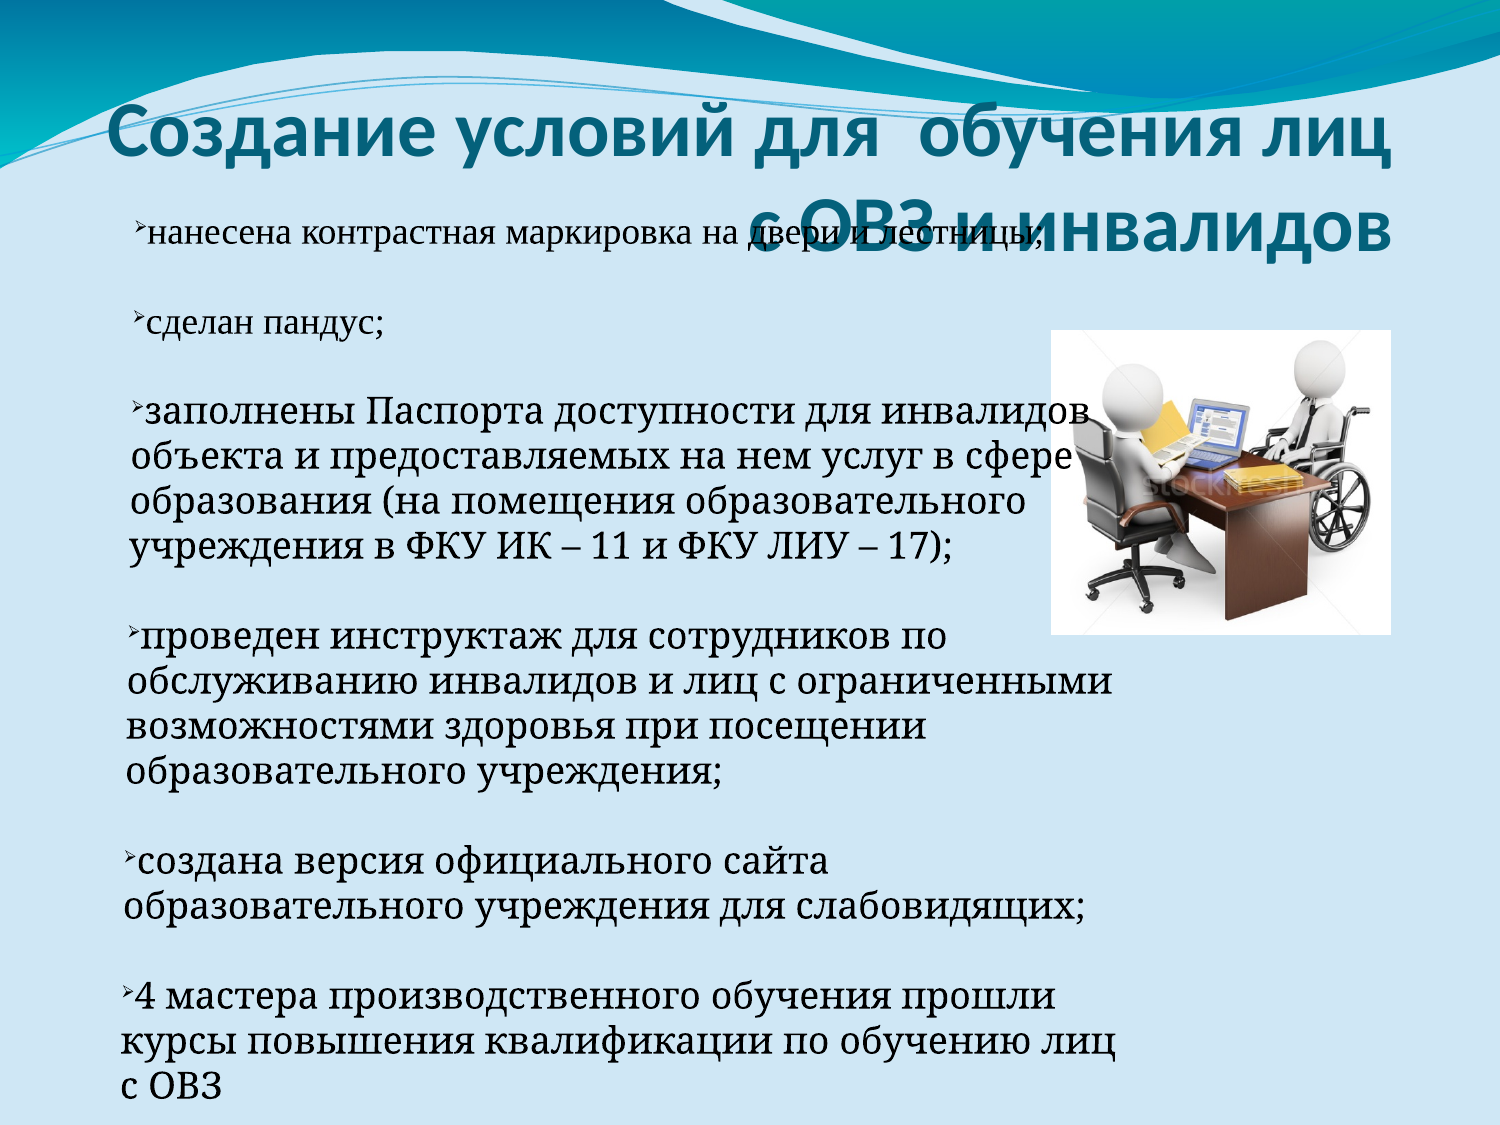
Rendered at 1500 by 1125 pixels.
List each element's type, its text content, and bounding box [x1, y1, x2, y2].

picture [1139, 330, 1391, 635]
text_box нанесена контрастная маркировка на двери и лестницы; сделан пандус; заполнены Паспорта доступности для инвалидов объекта и предоставляемых на нем услуг в сфере образования (на помещения образовательного учреждения в ФКУ ИК – 11 и ФКУ ЛИУ – 17); проведен инструктаж для сотрудников по обслуживанию инвалидов и лиц с ограниченными возможностями здоровья при посещении образовательного учреждения; создана версия официального сайта образовательного учреждения для слабовидящих; 4 мастера производственного обучения прошли курсы повышения квалификации по обучению лиц с ОВЗ [29, 198, 1147, 1125]
title Создание условий для обучения лиц с ОВЗ и инвалидов [58, 70, 1409, 258]
